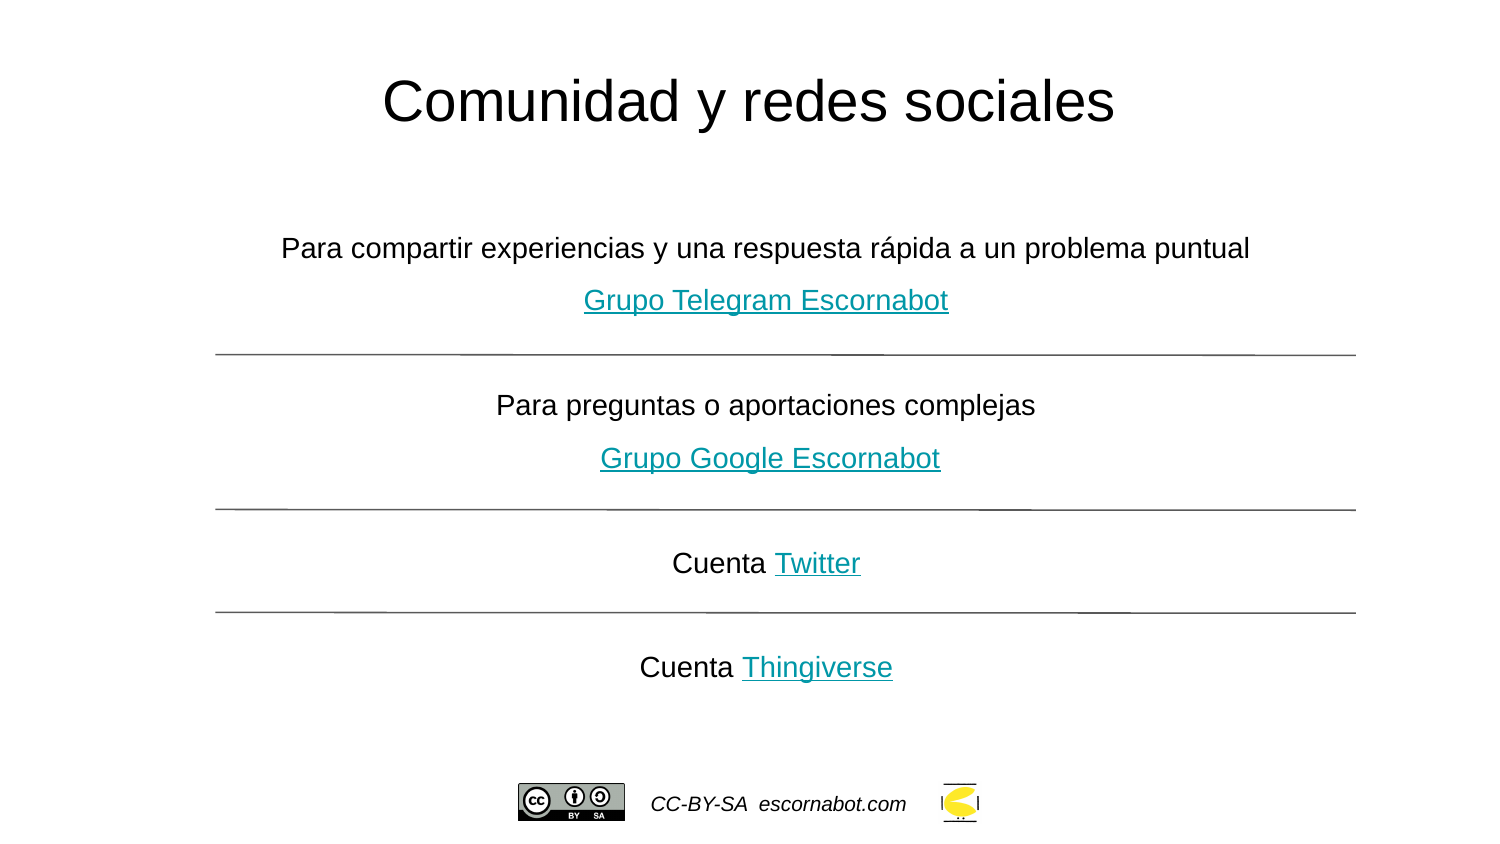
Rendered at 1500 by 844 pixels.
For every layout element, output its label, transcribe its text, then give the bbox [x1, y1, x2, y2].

text_box CC-BY-SA escornabot.com [635, 775, 936, 830]
title Comunidad y redes sociales [51, 48, 1449, 142]
text_box Para compartir experiencias y una respuesta rápida a un problema puntual Grupo Telegram Escornabot Para preguntas o aportaciones complejas Grupo Google Escornabot Cuenta Twitter Cuenta Thingiverse [176, 196, 1356, 708]
picture [518, 783, 625, 821]
picture [938, 781, 982, 824]
